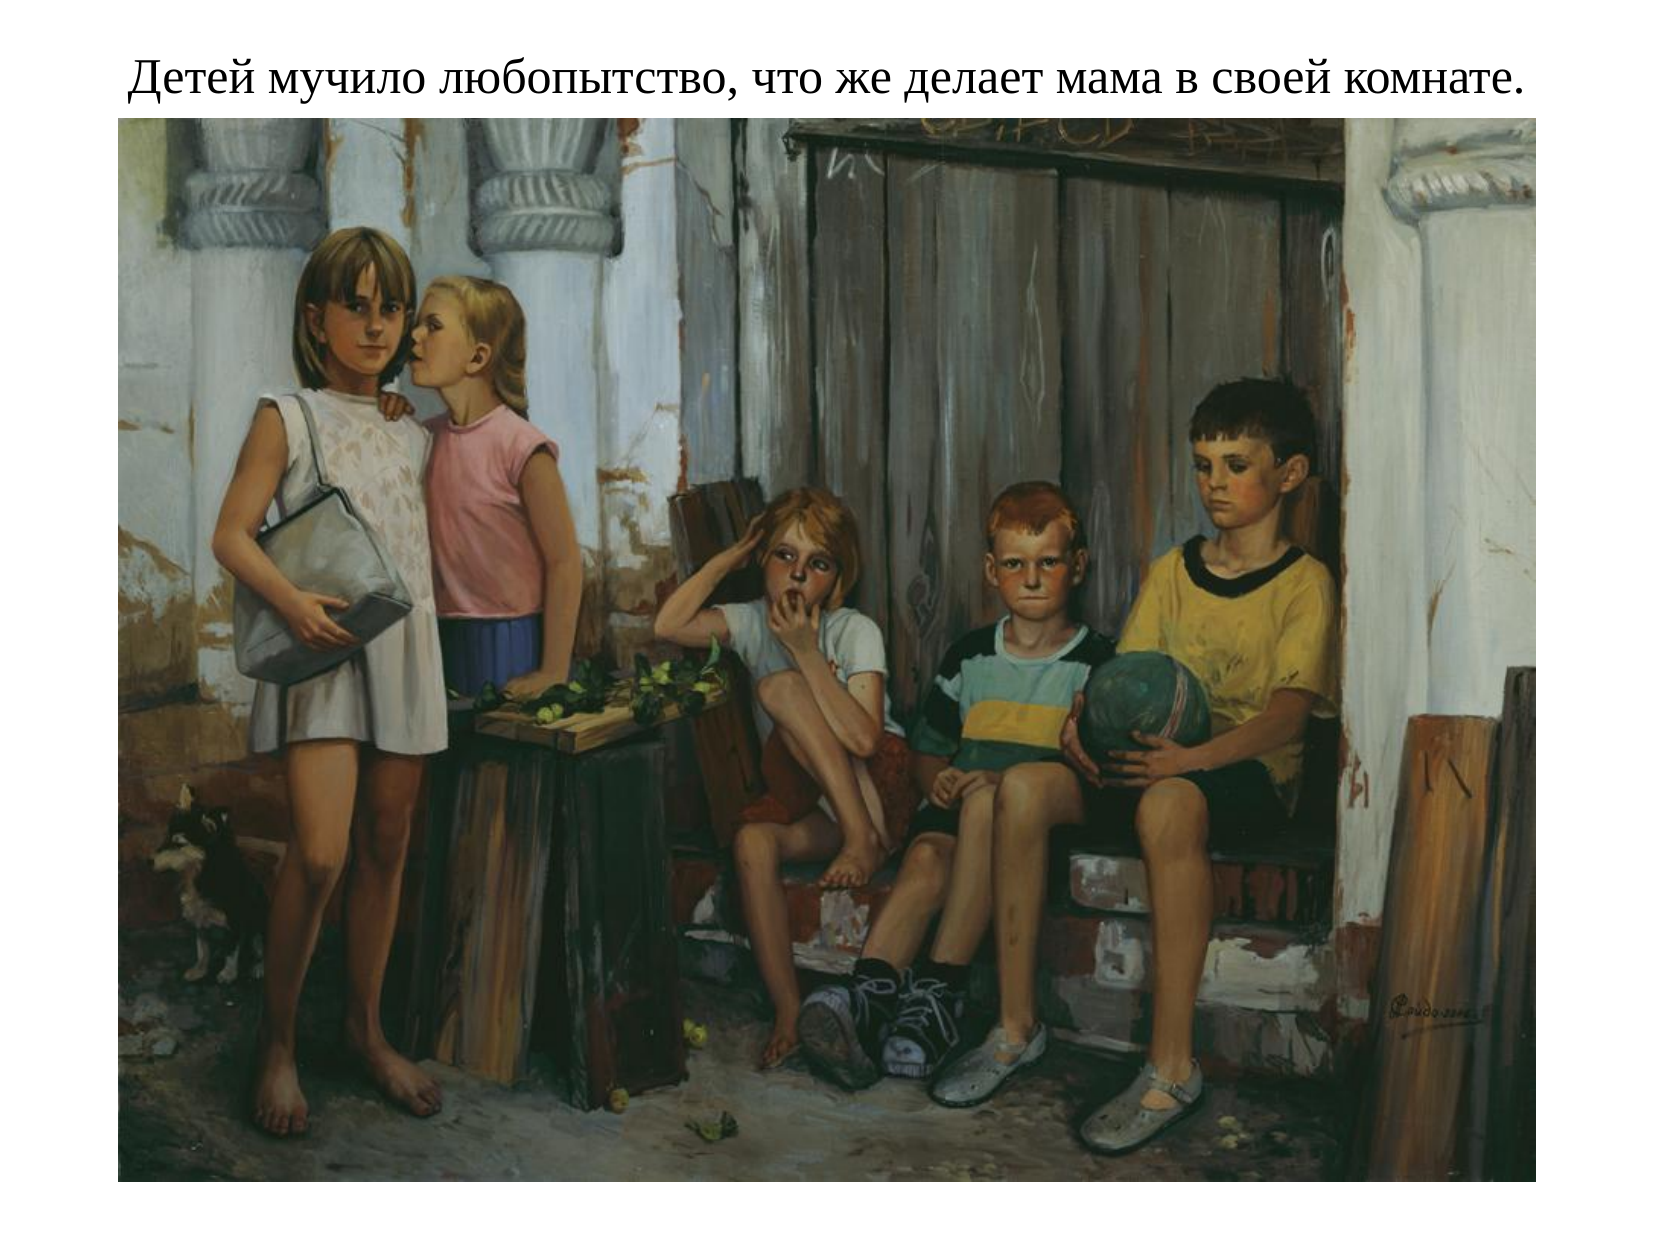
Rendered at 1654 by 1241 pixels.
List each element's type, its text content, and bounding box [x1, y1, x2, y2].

picture [118, 118, 1536, 1182]
title Детей мучило любопытство, что же делает мама в своей комнате. [88, 0, 1565, 178]
